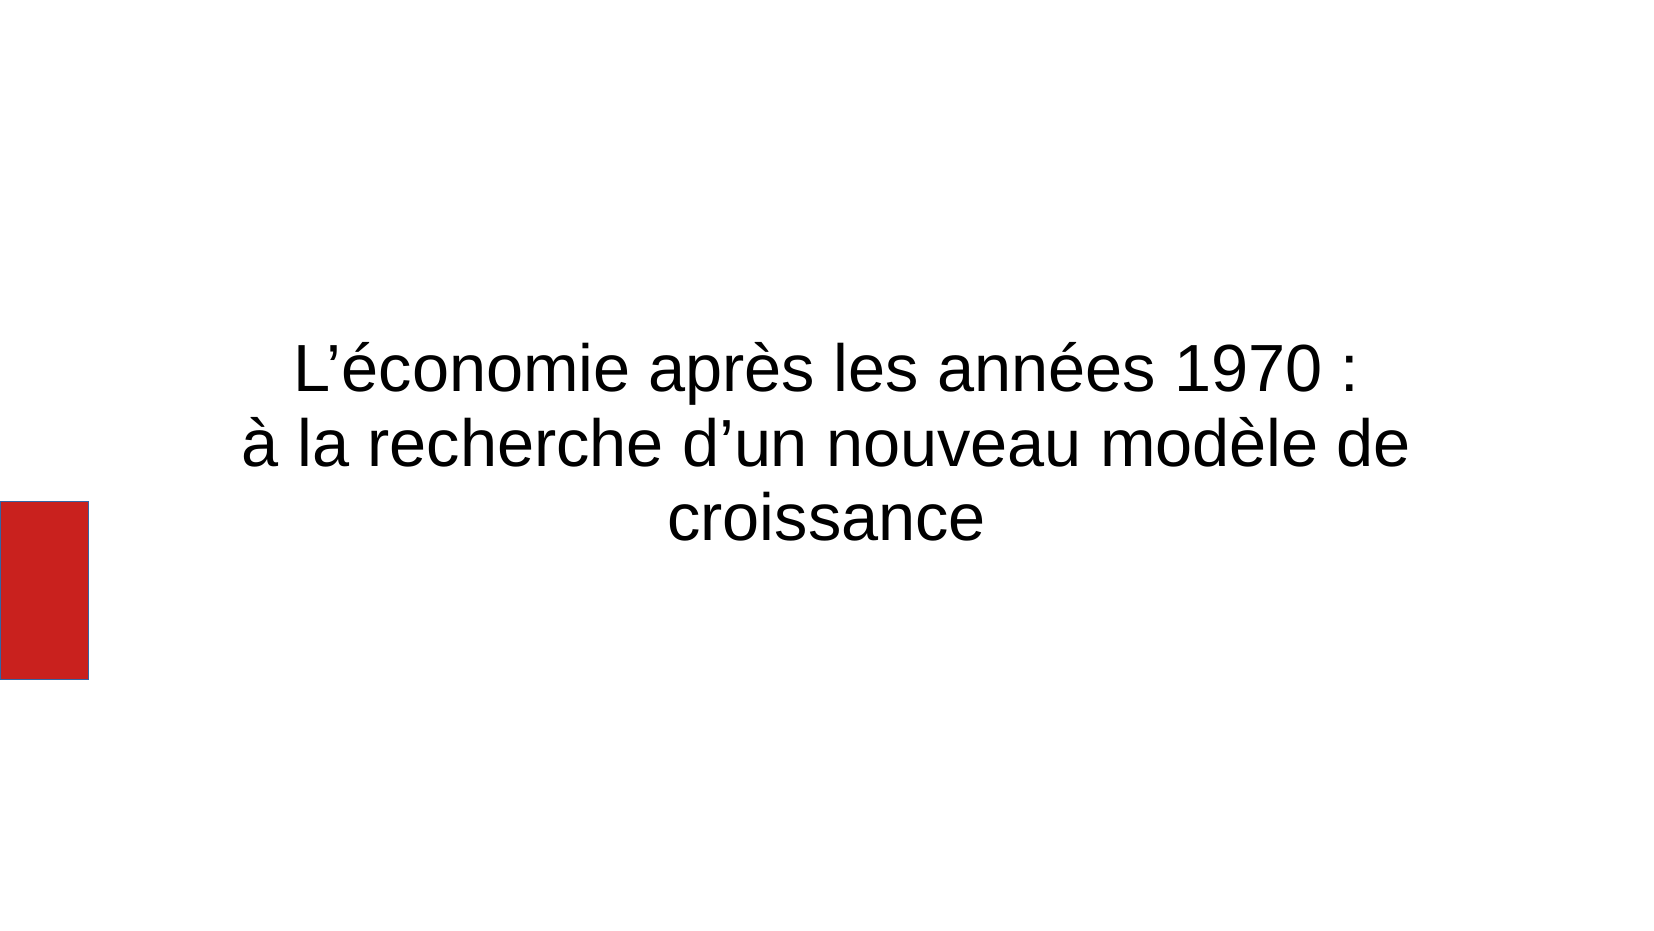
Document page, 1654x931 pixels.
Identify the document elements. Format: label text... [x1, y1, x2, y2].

subtitle L’économie après les années 1970 : à la recherche d’un nouveau modèle de croissance [82, 70, 1571, 815]
